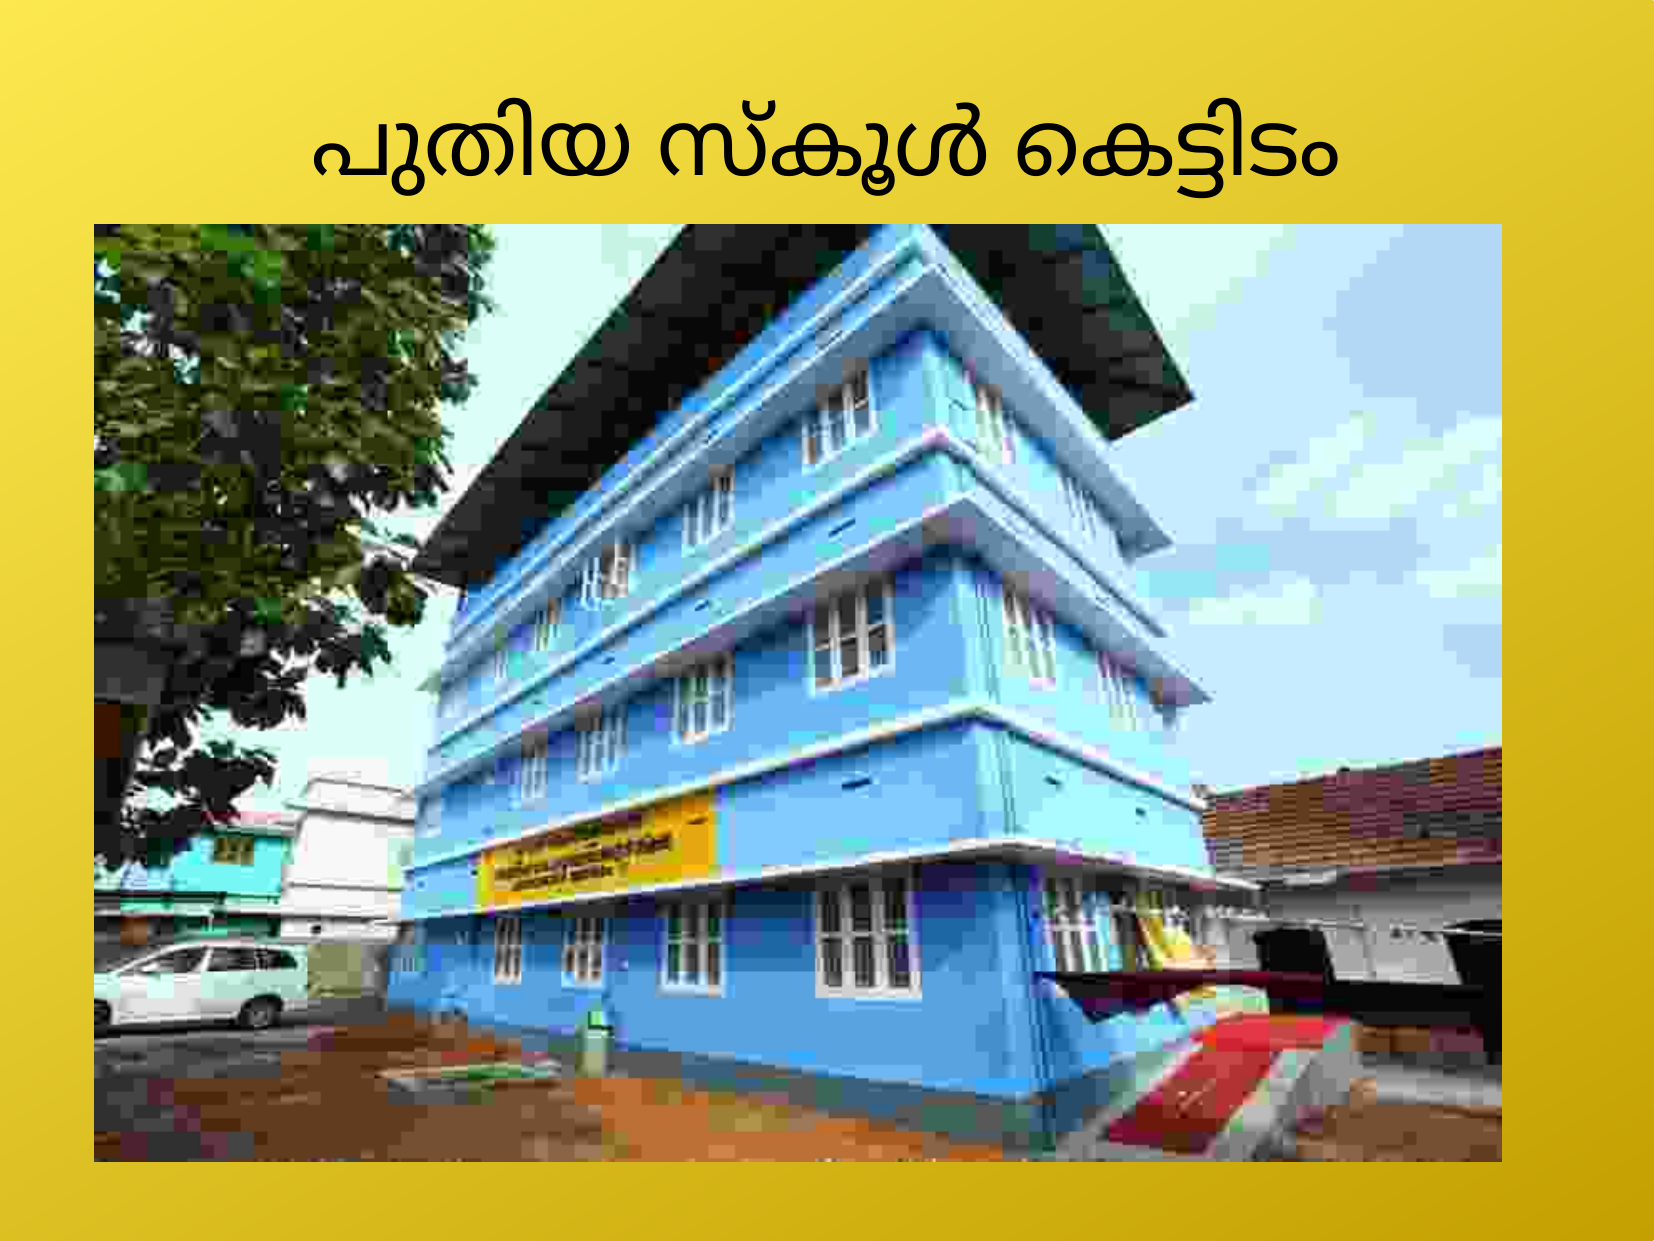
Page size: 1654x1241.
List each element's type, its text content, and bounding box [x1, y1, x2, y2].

picture [94, 224, 1502, 1163]
title പുതിയ സ്കൂള്‍ കെട്ടിടം [82, 49, 1571, 257]
